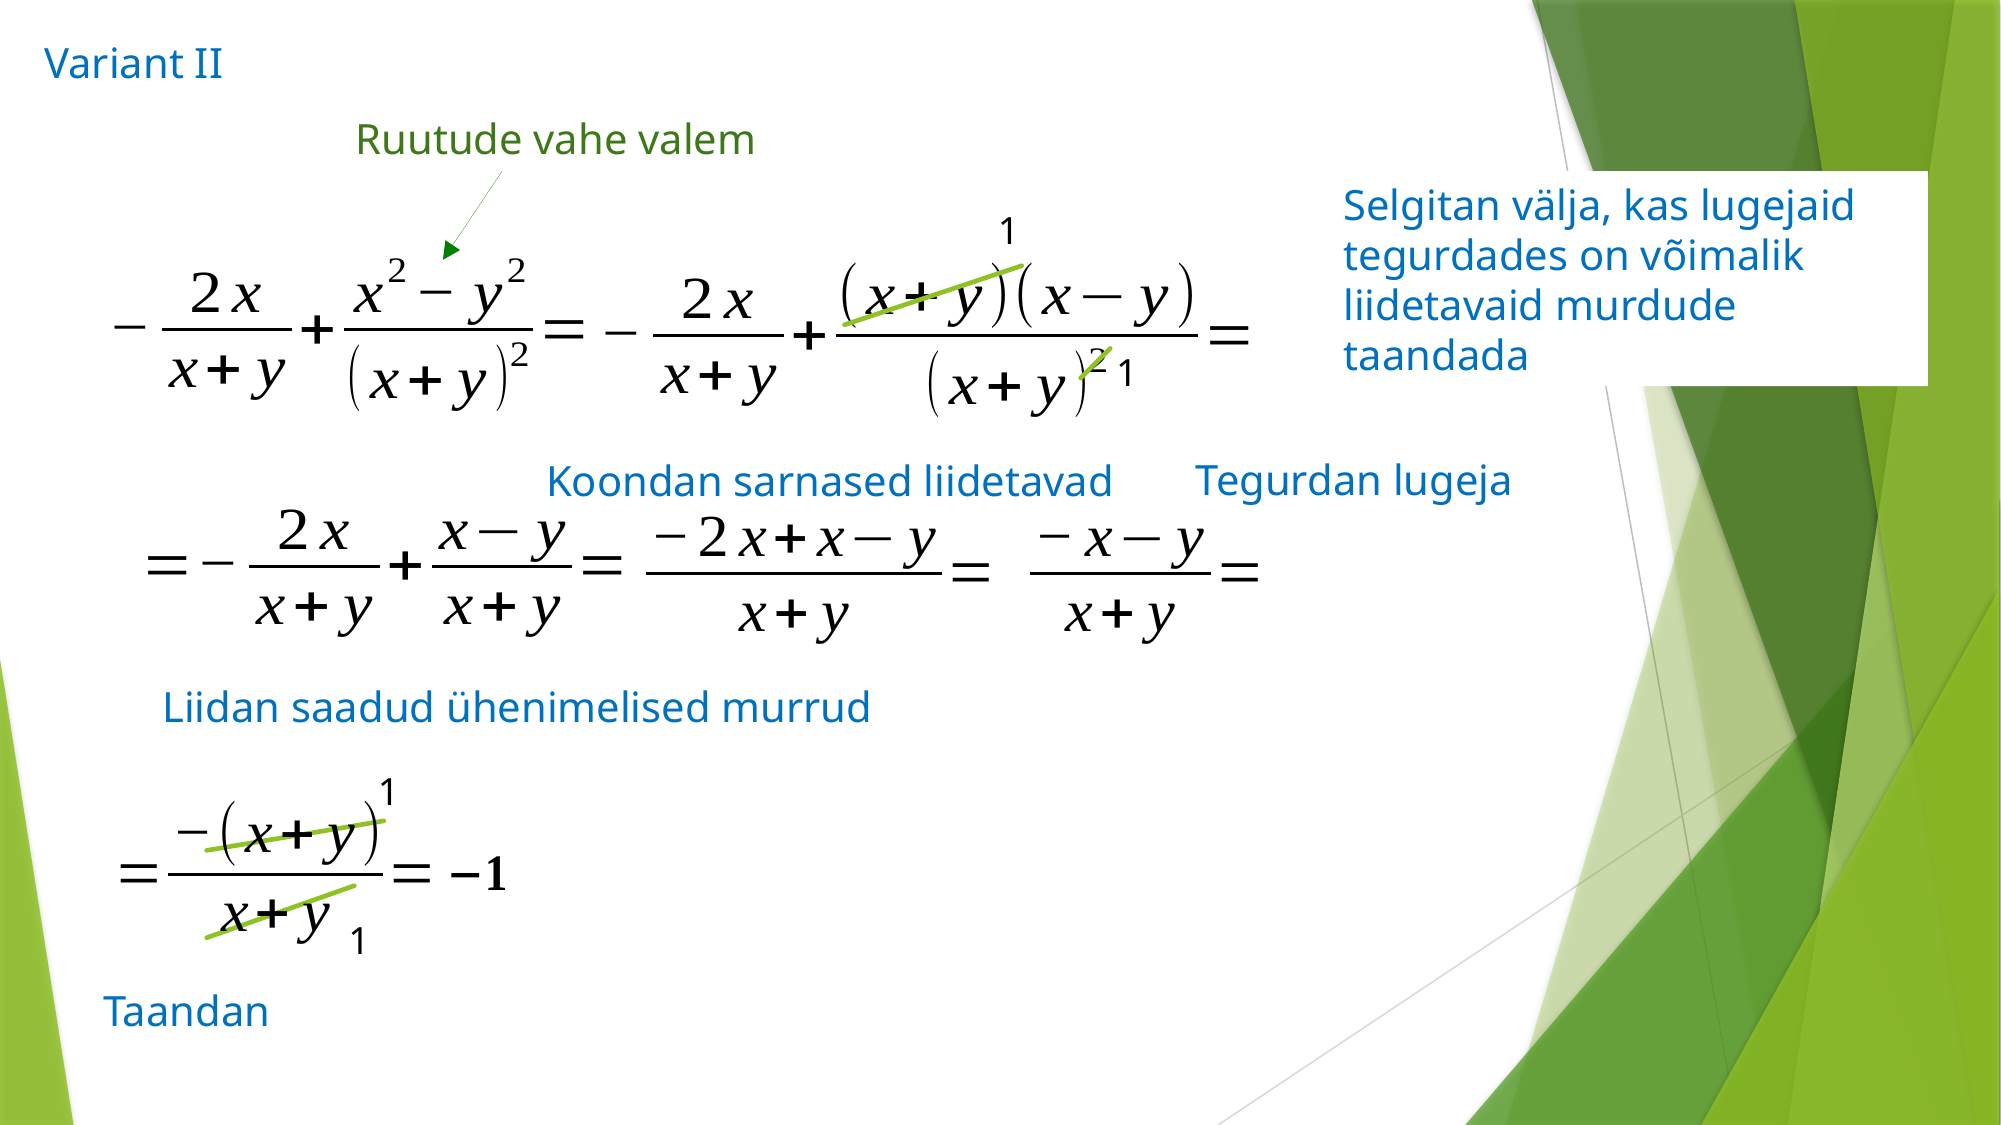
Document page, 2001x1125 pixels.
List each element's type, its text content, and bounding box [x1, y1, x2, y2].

text_box Taandan [88, 974, 783, 1038]
text_box Selgitan välja, kas lugejaid tegurdades on võimalik liidetavaid murdude taandada [1328, 171, 1928, 387]
text_box Tegurdan lugeja [1181, 442, 1876, 507]
chart [126, 496, 1004, 644]
text_box Liidan saadud ühenimelised murrud [147, 673, 895, 739]
chart [100, 798, 513, 945]
chart [1020, 507, 1273, 644]
text_box 1 [983, 199, 1035, 259]
text_box 1 [333, 909, 385, 970]
chart [100, 250, 1264, 422]
text_box Koondan sarnased liidetavad [531, 444, 1226, 508]
text_box Variant II [29, 29, 629, 95]
text_box Ruutude vahe valem [340, 105, 788, 171]
text_box 1 [363, 760, 415, 821]
